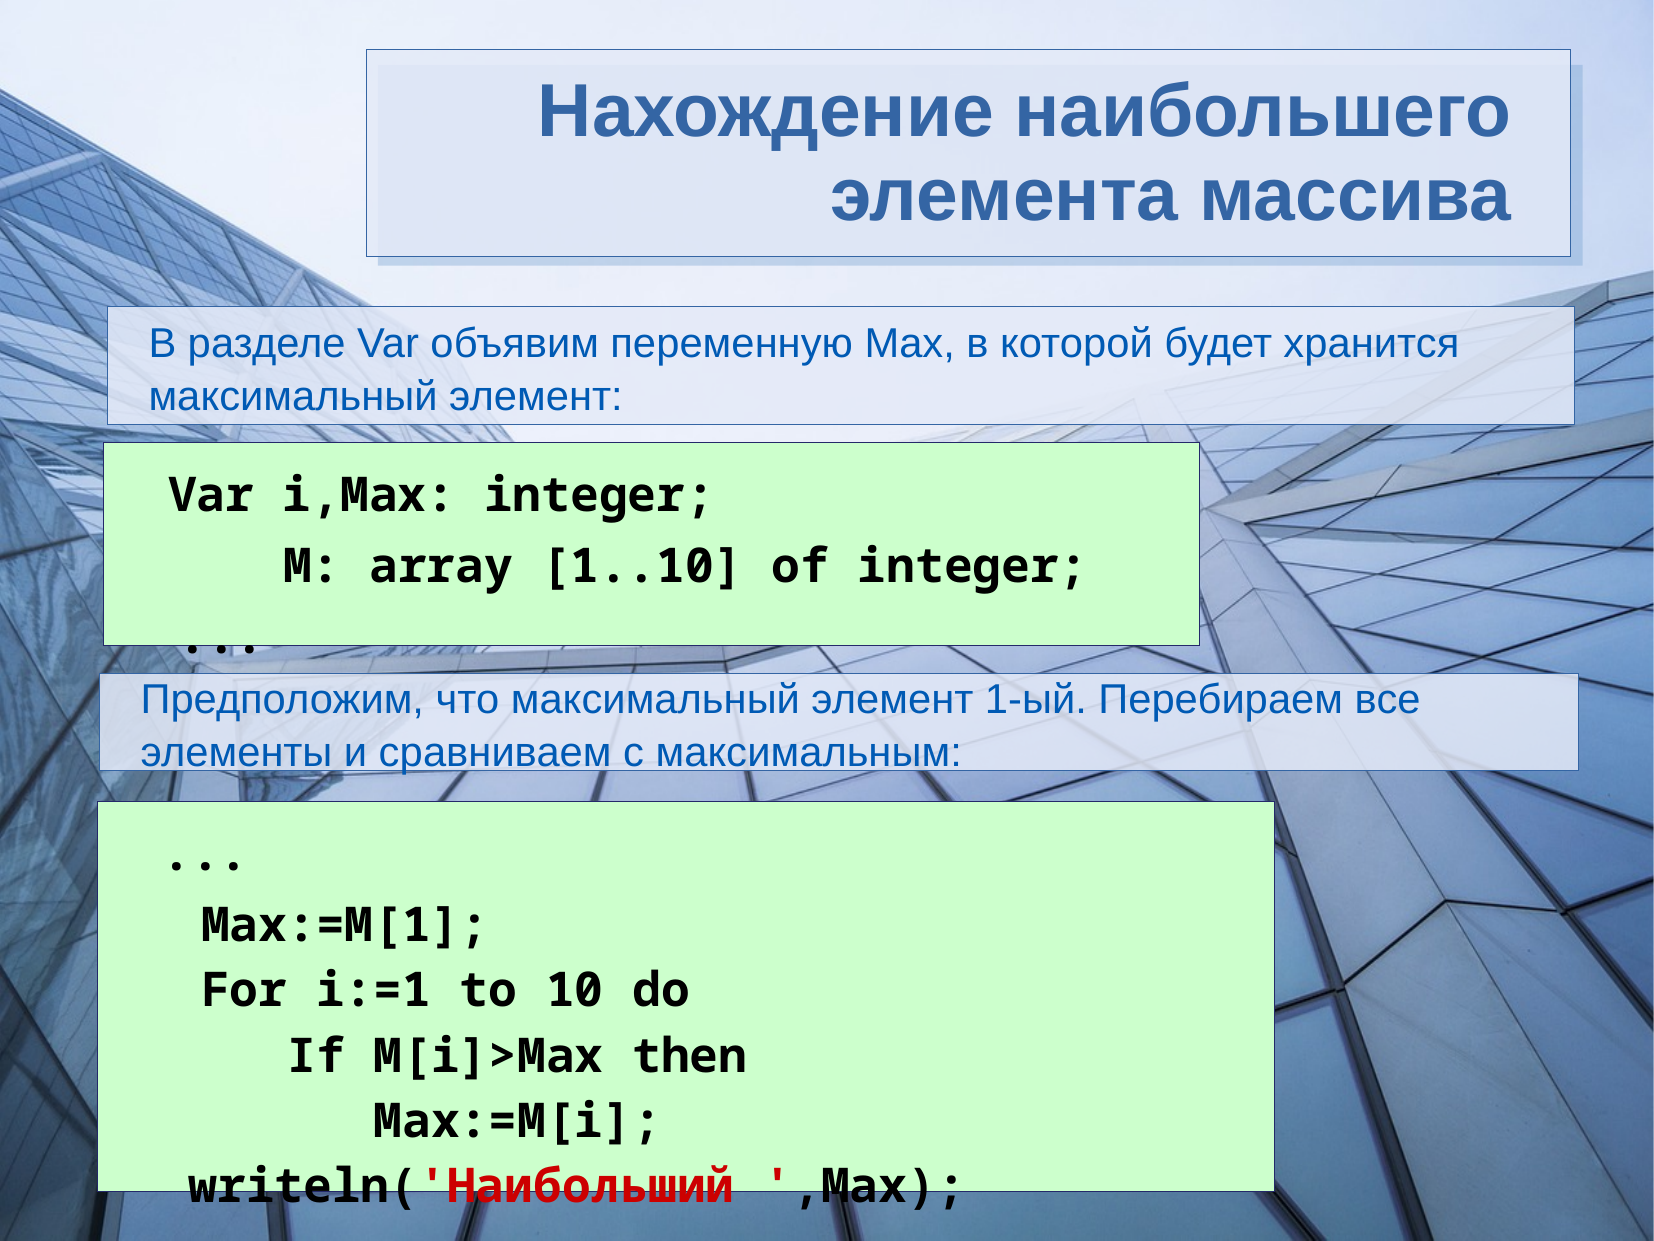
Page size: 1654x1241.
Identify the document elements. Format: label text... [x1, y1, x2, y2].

title Нахождение наибольшего элемента массива [366, 49, 1571, 257]
text_box [377, 64, 1583, 266]
text_box Var i,Max: integer; M: array [1..10] of integer; ... [103, 442, 1200, 646]
picture [0, 0, 1654, 1241]
text_box Предположим, что максимальный элемент 1-ый. Перебираем все элементы и сравниваем с максимальным: [99, 673, 1579, 771]
text_box ... Max:=M[1]; For i:=1 to 10 do If M[i]>Max then Max:=M[i]; writeln('Наибольший ',Max); ... [97, 801, 1275, 1192]
text_box В разделе Var объявим переменную Max, в которой будет хранится максимальный элемент: [107, 306, 1575, 425]
